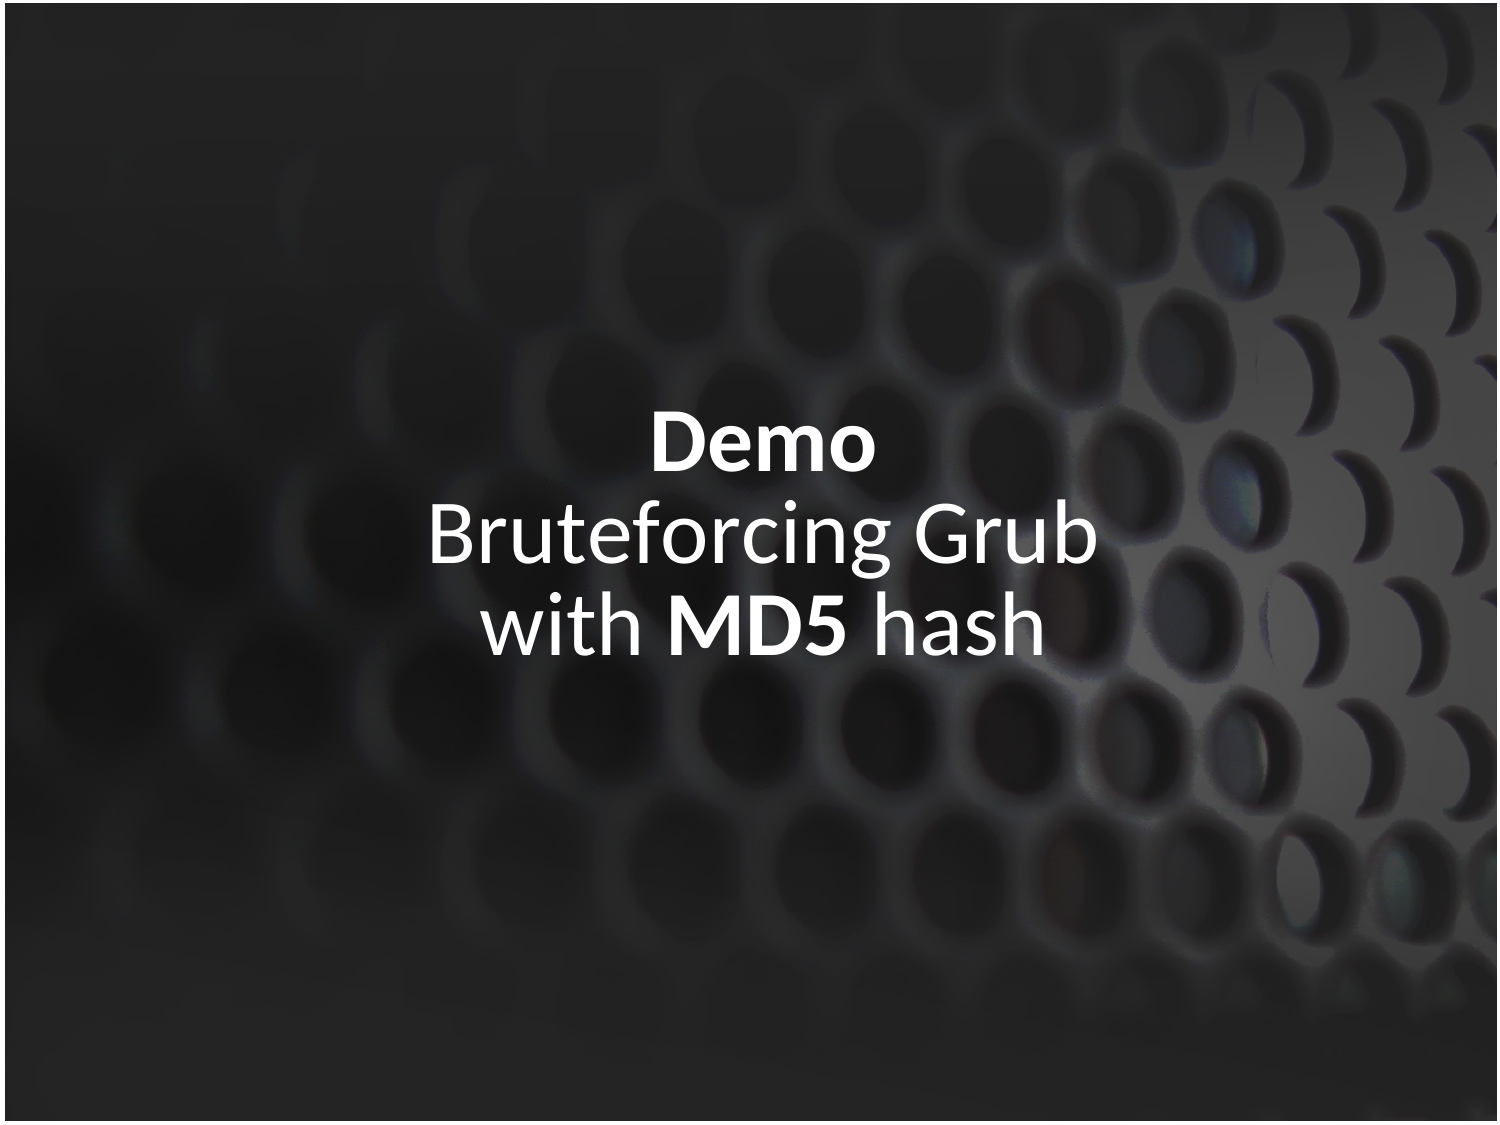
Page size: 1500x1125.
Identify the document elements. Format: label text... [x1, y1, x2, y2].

picture [0, 0, 1500, 1125]
title Demo Bruteforcing Grub with MD5 hash [88, 365, 1439, 717]
